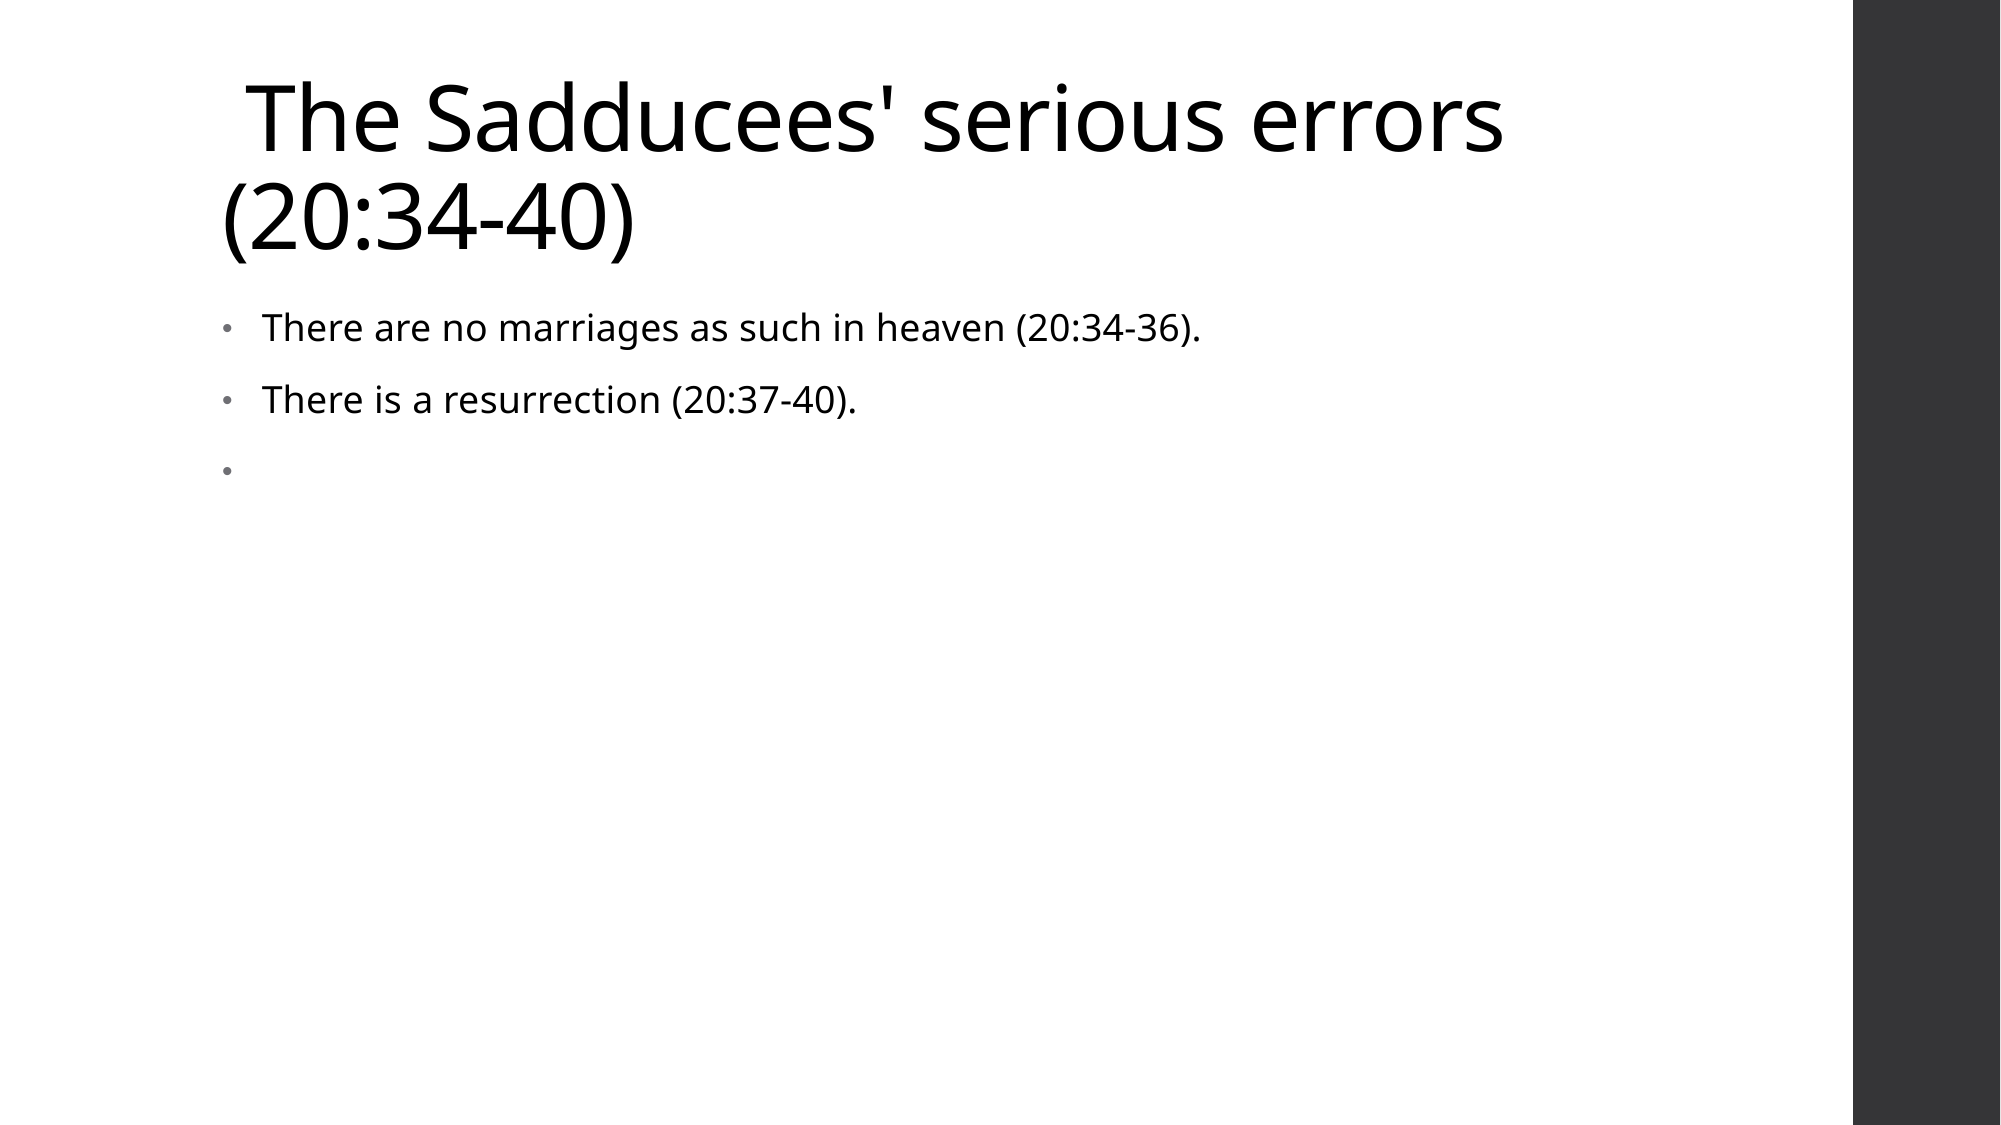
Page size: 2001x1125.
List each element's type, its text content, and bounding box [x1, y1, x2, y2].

title The Sadducees' serious errors (20:34-40) [206, 60, 1797, 278]
list There are no marriages as such in heaven (20:34-36). There is a resurrection (20:37-40). [206, 299, 1617, 1014]
